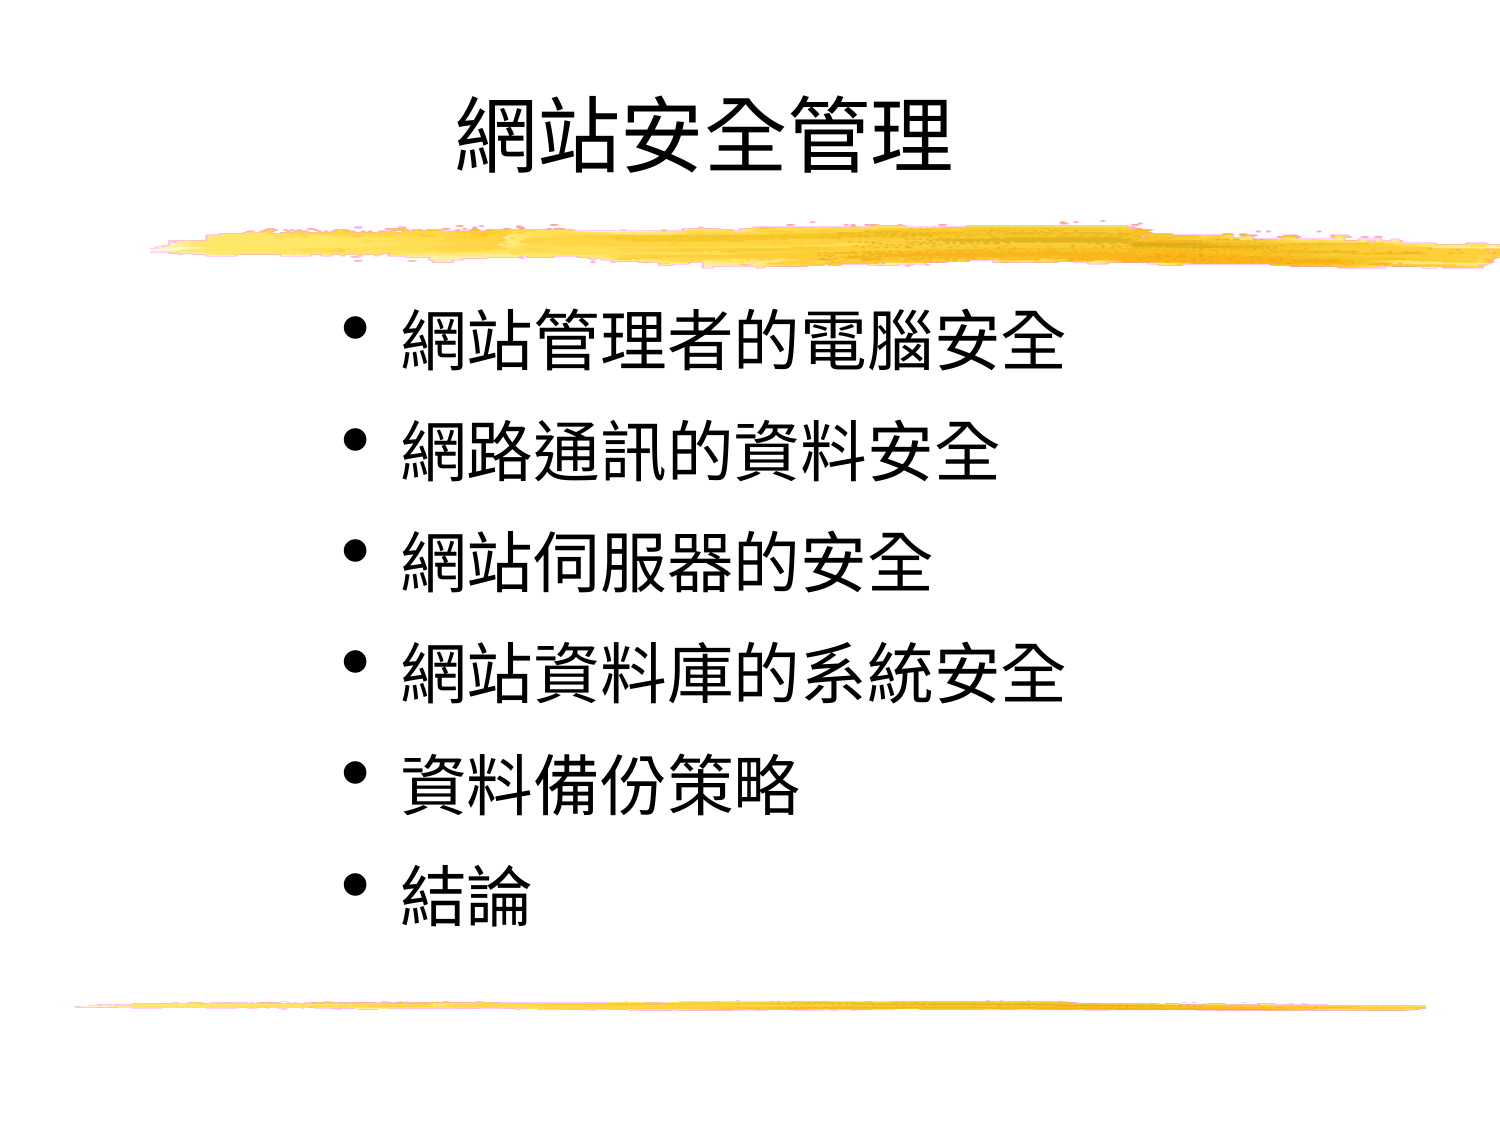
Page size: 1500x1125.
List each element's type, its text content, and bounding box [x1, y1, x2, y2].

title 網站安全管理 [66, 30, 1342, 231]
list 網站管理者的電腦安全 網路通訊的資料安全 網站伺服器的安全 網站資料庫的系統安全 資料備份策略 結論 [344, 287, 1388, 963]
picture [150, 215, 1500, 279]
picture [75, 999, 1426, 1013]
